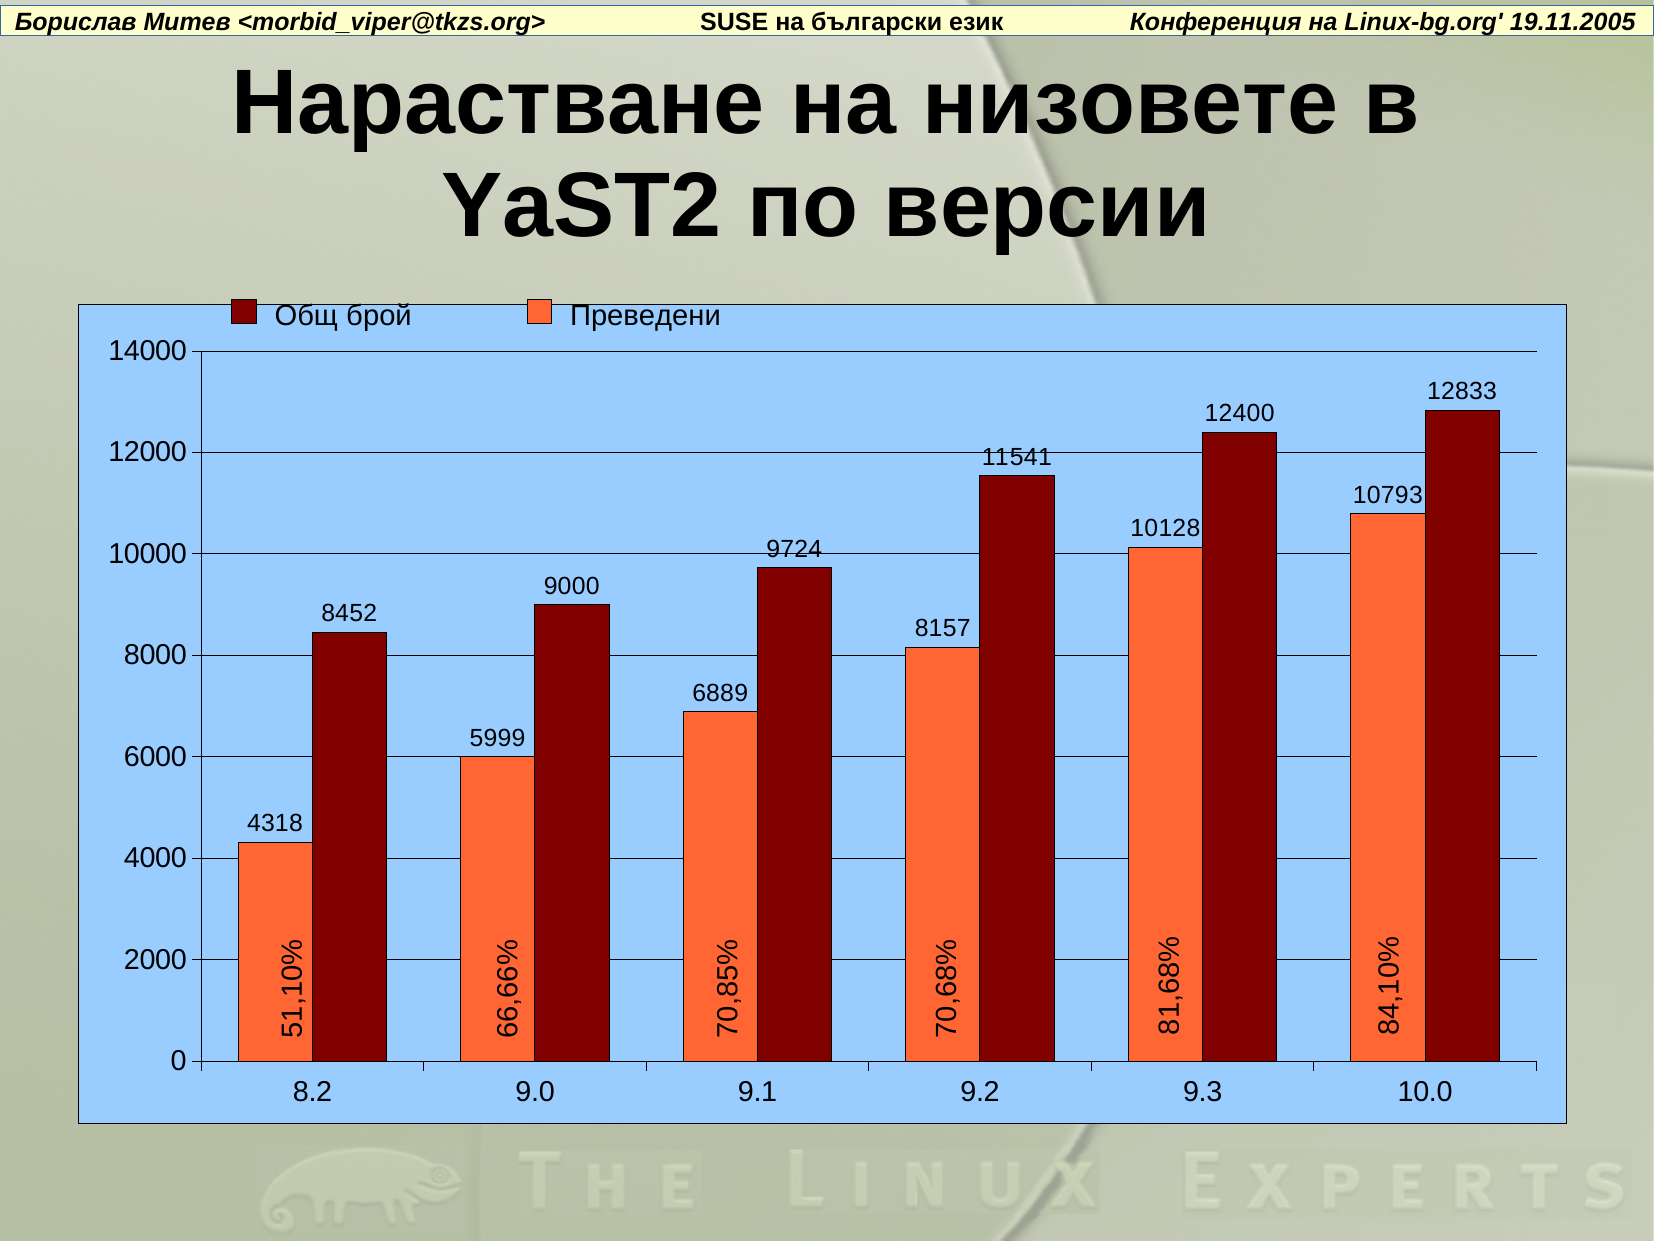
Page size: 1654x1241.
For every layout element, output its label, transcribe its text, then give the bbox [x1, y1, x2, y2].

chart [78, 304, 1567, 1124]
text_box Общ брой [259, 291, 427, 340]
text_box 70,85% [703, 918, 752, 1054]
picture [0, 0, 1654, 5]
text_box [527, 299, 552, 324]
title Нарастване на низовете в YaST2 по версии [82, 49, 1571, 257]
text_box [231, 299, 257, 324]
text_box 84,10% [1364, 909, 1413, 1051]
text_box 70,68% [922, 918, 970, 1054]
text_box 81,68% [1145, 919, 1193, 1050]
text_box 51,10% [268, 913, 316, 1054]
text_box Преведени [555, 291, 736, 340]
picture [0, 36, 1654, 1241]
text_box 66,66% [483, 917, 532, 1054]
